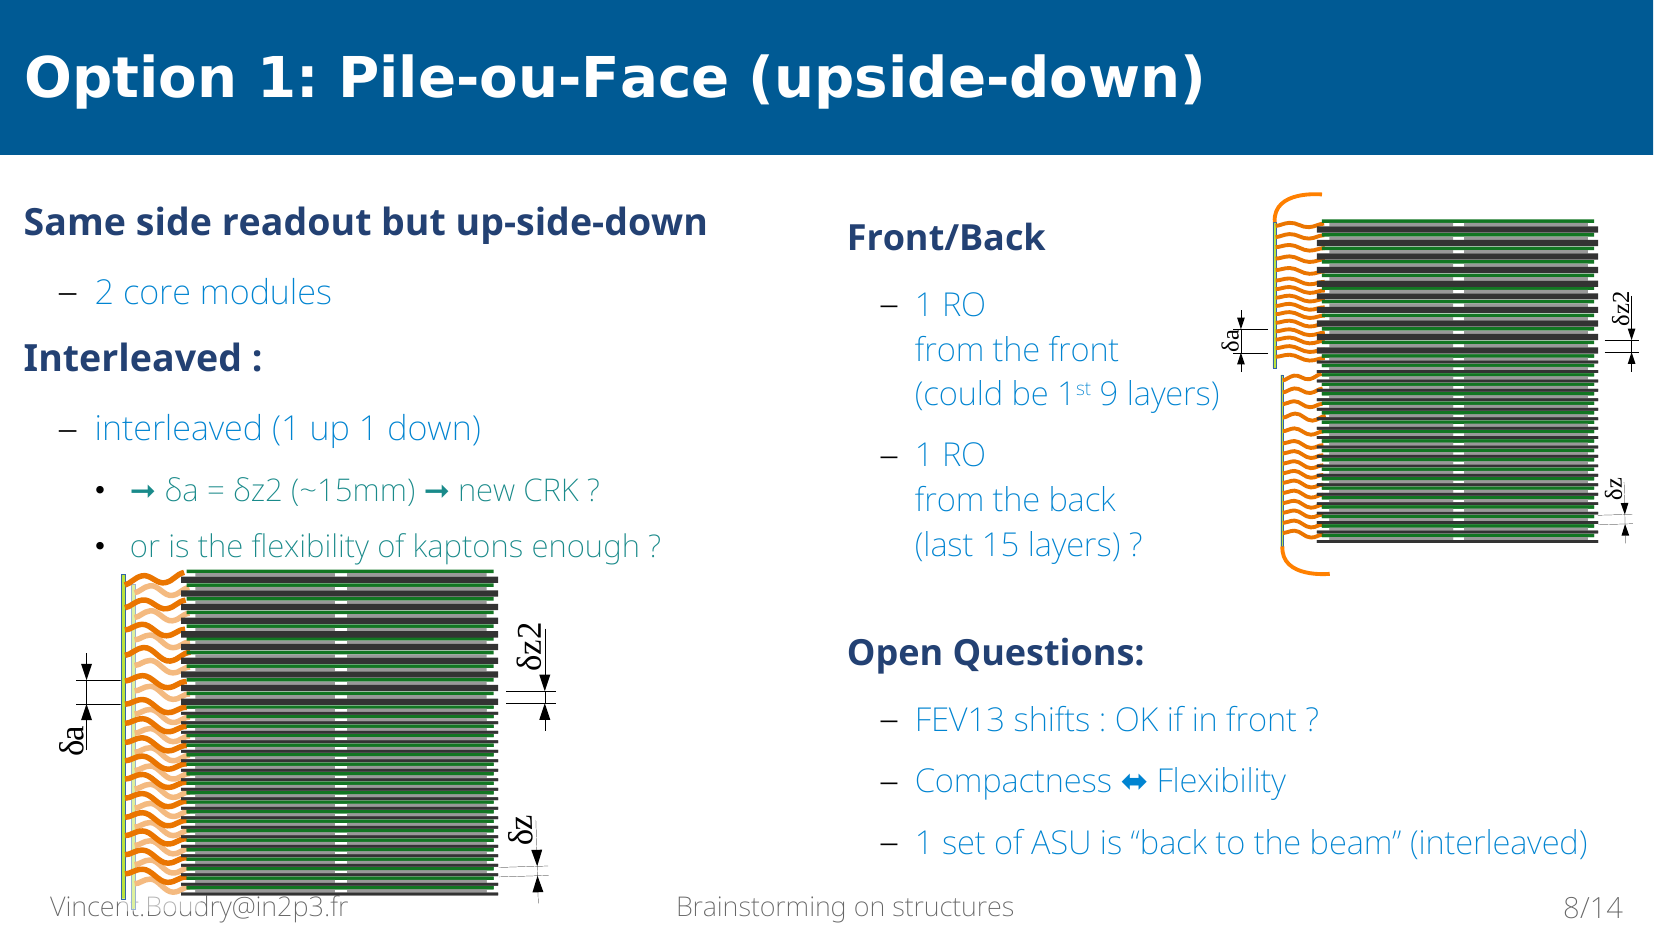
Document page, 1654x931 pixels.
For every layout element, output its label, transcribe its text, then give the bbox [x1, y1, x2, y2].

picture [59, 560, 556, 912]
title Option 1: Pile-ou-Face (upside-down) [24, 12, 1635, 143]
list Front/Back 1 RO from the front (could be 1st 9 layers) 1 RO from the back (last 15 layers) ? Open Questions: FEV13 shifts : OK if in front ? Compactness ⬌ Flexibility 1 set of ASU is “back to the beam” (interleaved) [846, 211, 1631, 867]
picture [1221, 192, 1640, 577]
list Same side readout but up-side-down 2 core modules Interleaved : interleaved (1 up 1 down) ➞ δa = δz2 (~15mm) ➞ new CRK ? or is the flexibility of kaptons enough ? [23, 195, 808, 867]
